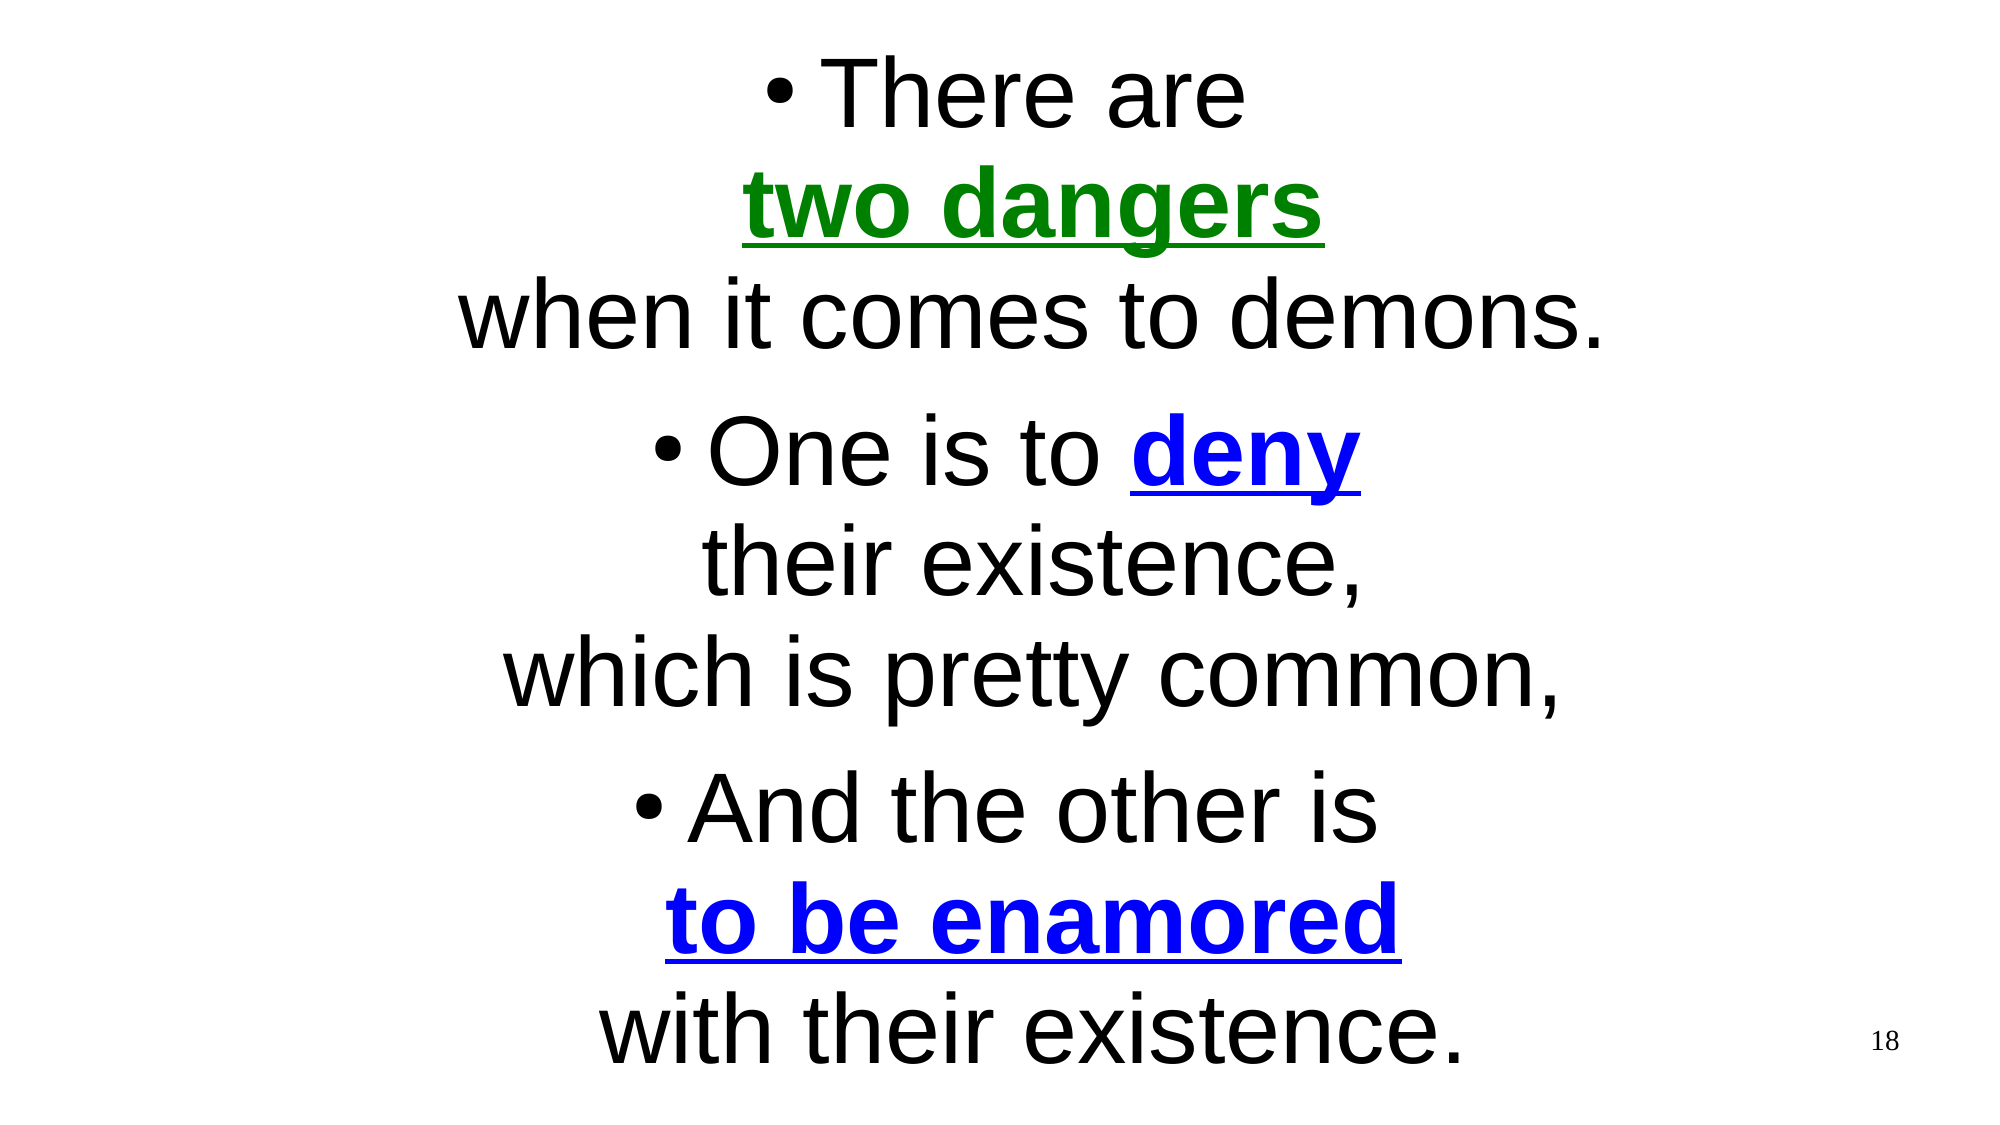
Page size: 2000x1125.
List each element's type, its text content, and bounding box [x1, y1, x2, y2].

list There are two dangers when it comes to demons. One is to deny their existence, which is pretty common, And the other is to be enamored with their existence. [37, 37, 1988, 1088]
